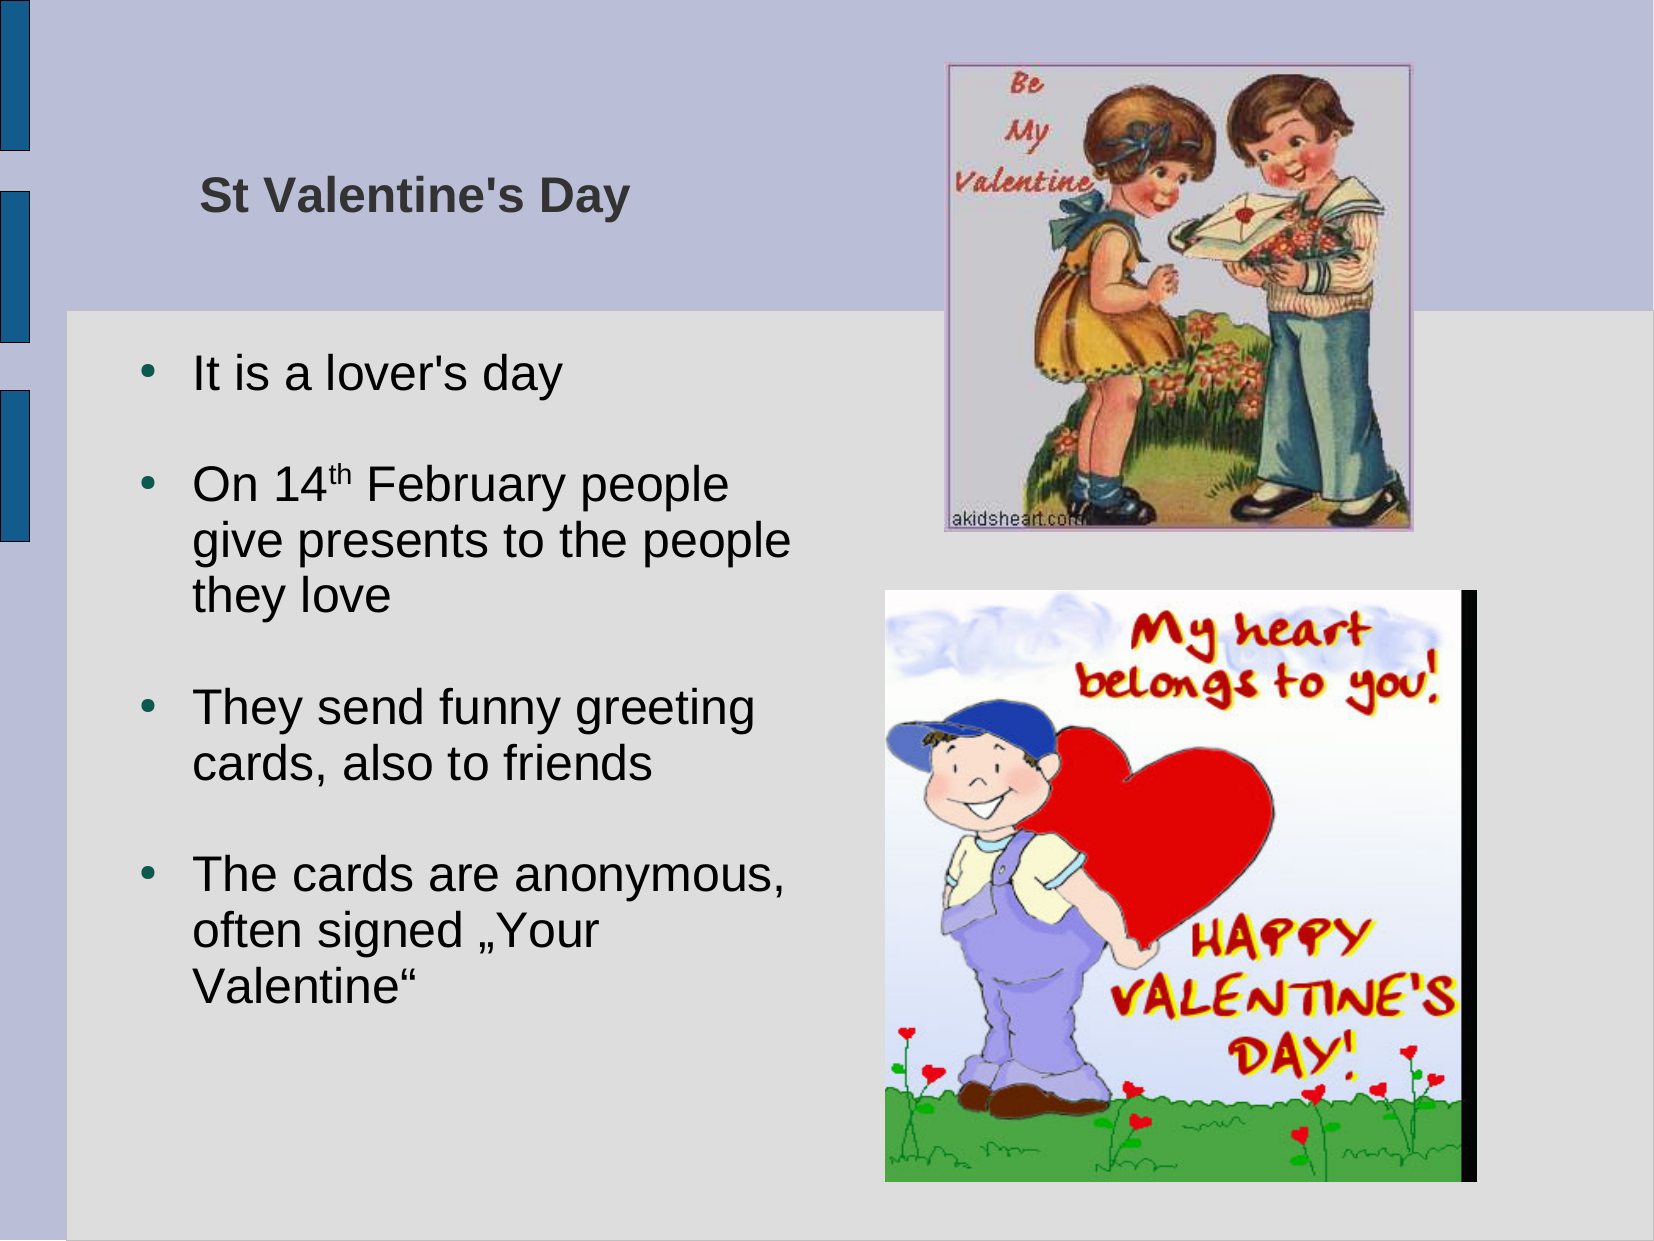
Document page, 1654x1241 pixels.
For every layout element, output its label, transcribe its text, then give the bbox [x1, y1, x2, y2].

picture [885, 590, 1477, 1182]
picture [944, 62, 1414, 532]
list It is a lover's day On 14th February people give presents to the people they love They send funny greeting cards, also to friends The cards are anonymous, often signed „Your Valentine“ [121, 344, 811, 1127]
title St Valentine's Day [121, 91, 709, 299]
